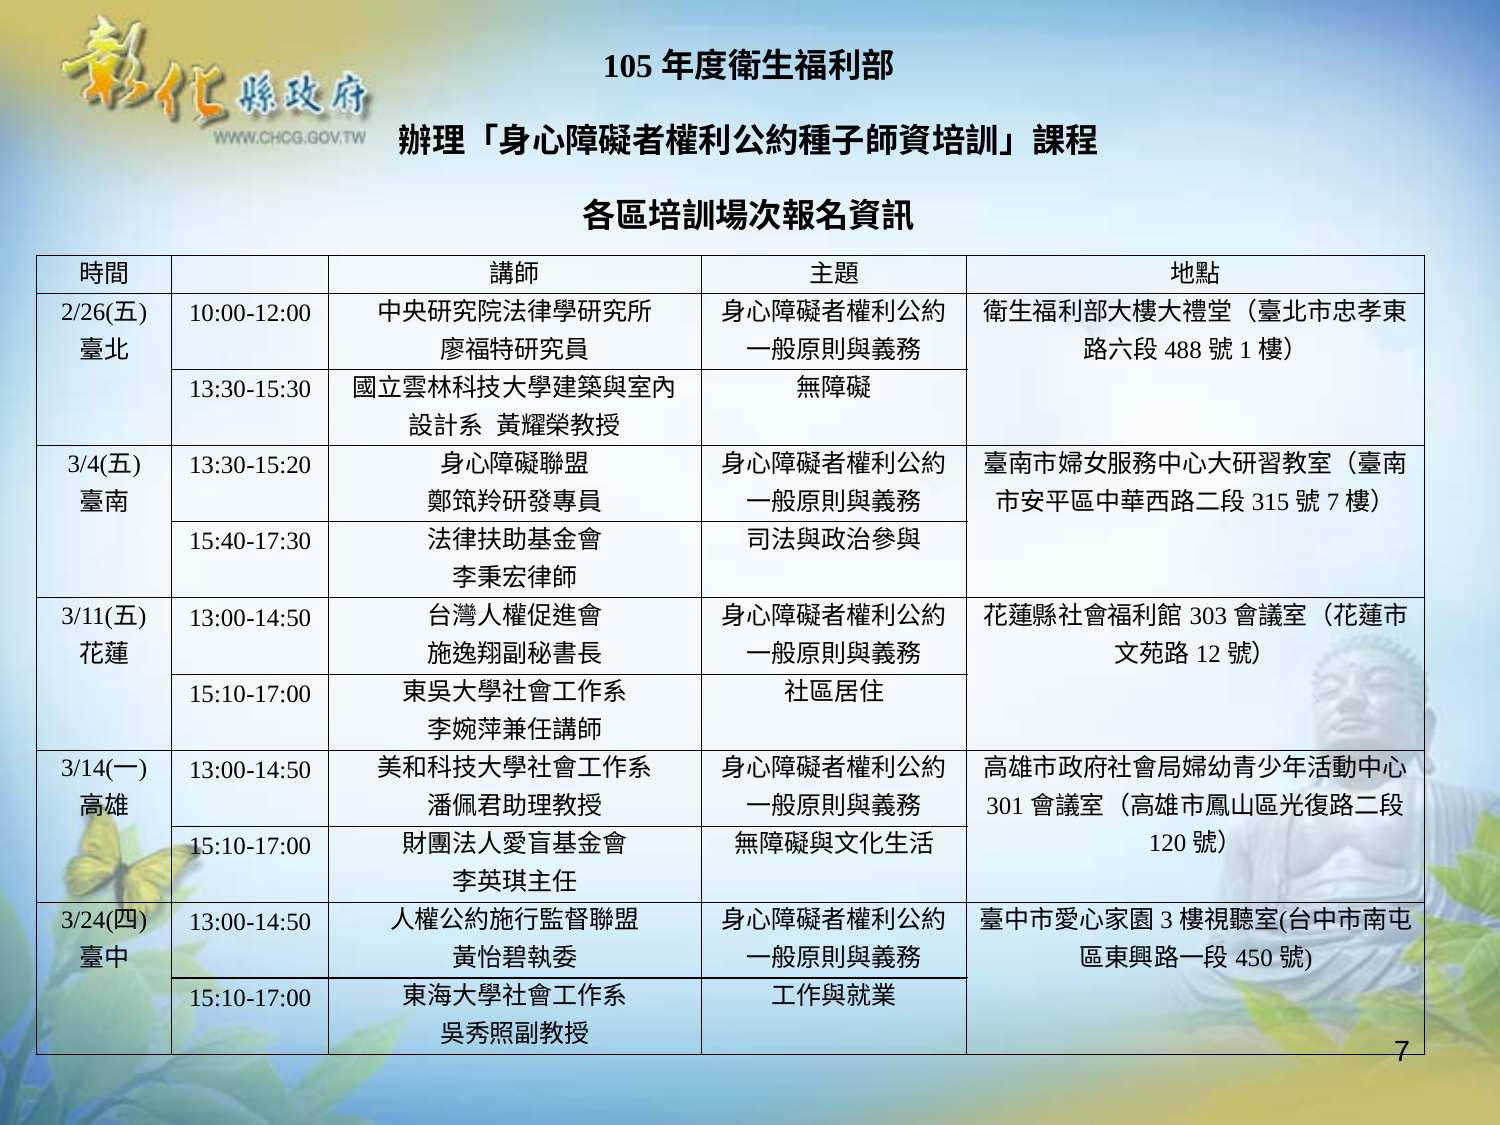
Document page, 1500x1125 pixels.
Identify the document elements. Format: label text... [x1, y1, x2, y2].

picture [0, 0, 1500, 1125]
chart [10, 29, 1491, 1096]
text_box <編號> [1074, 1096, 1426, 1103]
